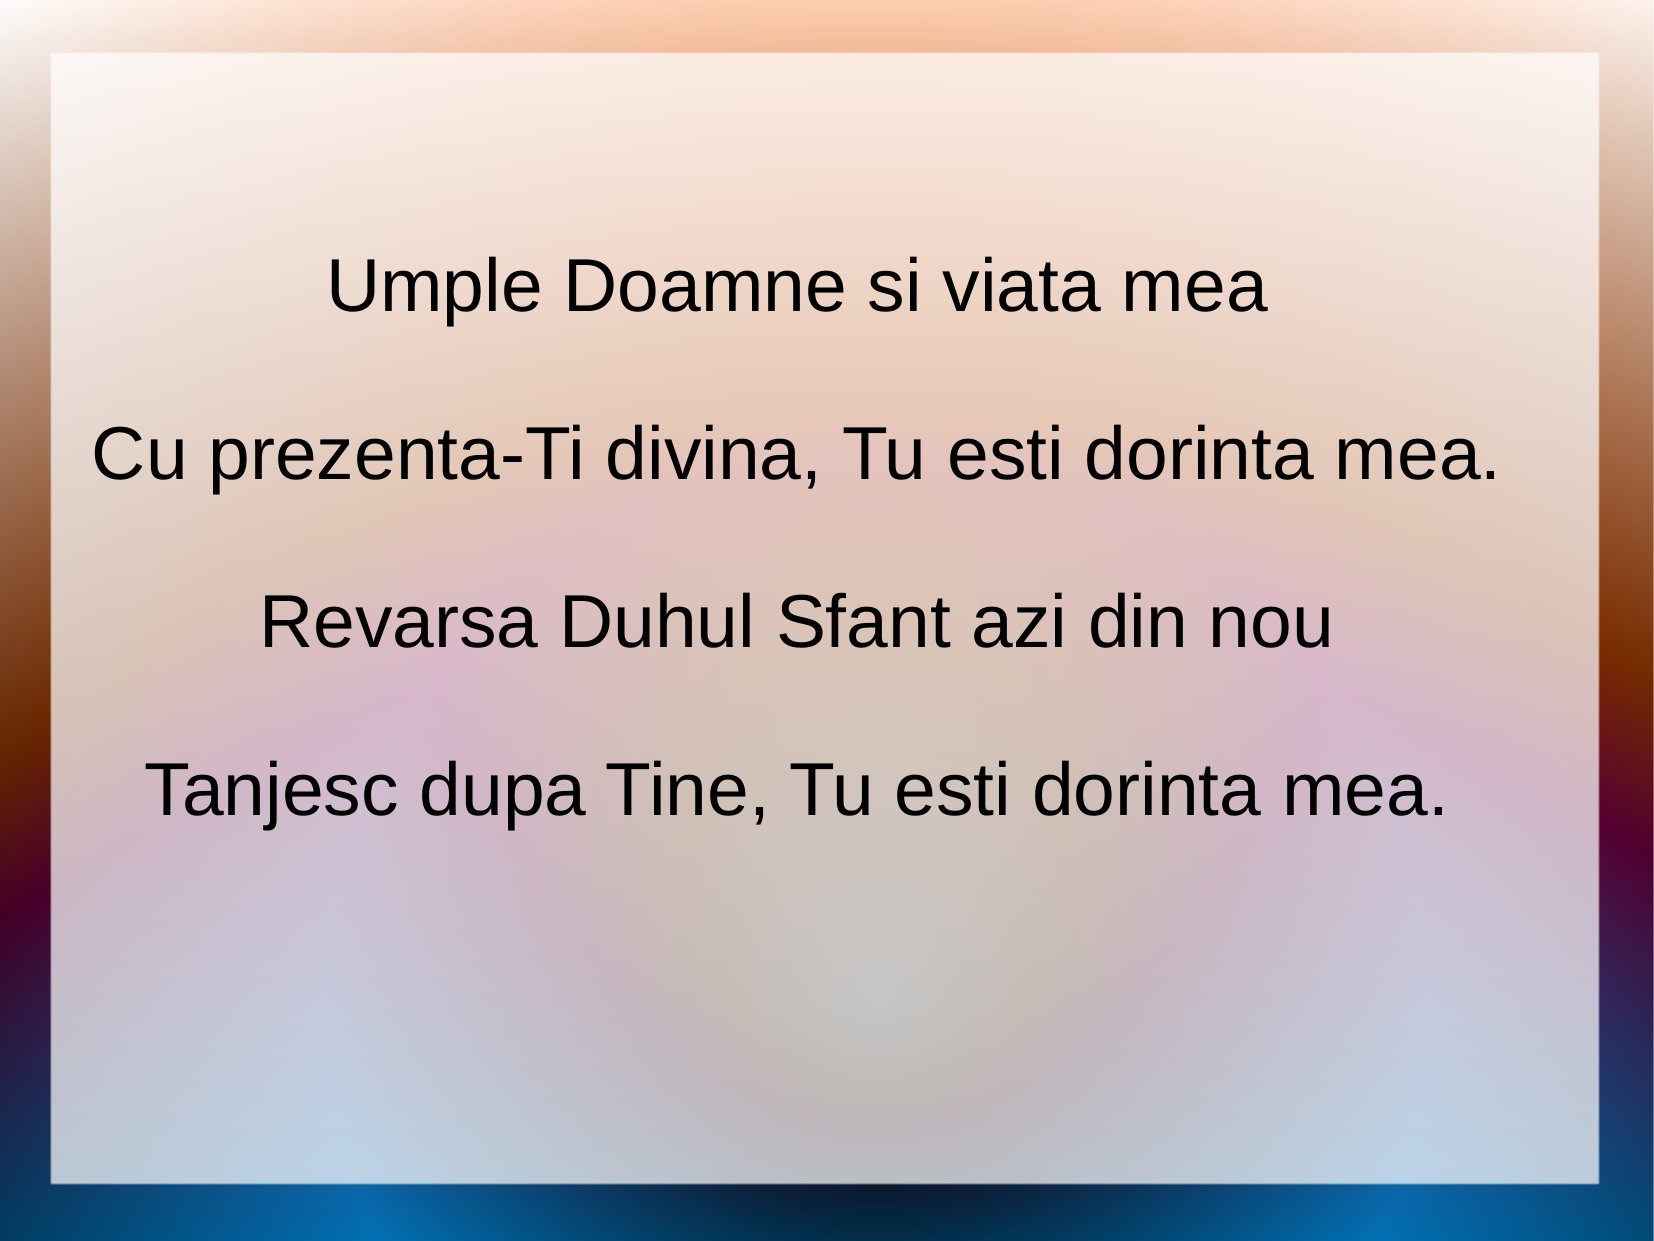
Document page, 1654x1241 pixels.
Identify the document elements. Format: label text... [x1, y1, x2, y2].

picture [0, 0, 1654, 1241]
text_box Umple Doamne si viata mea Cu prezenta-Ti divina, Tu esti dorinta mea. Revarsa Duhul Sfant azi din nou Tanjesc dupa Tine, Tu esti dorinta mea. [59, 236, 1536, 857]
